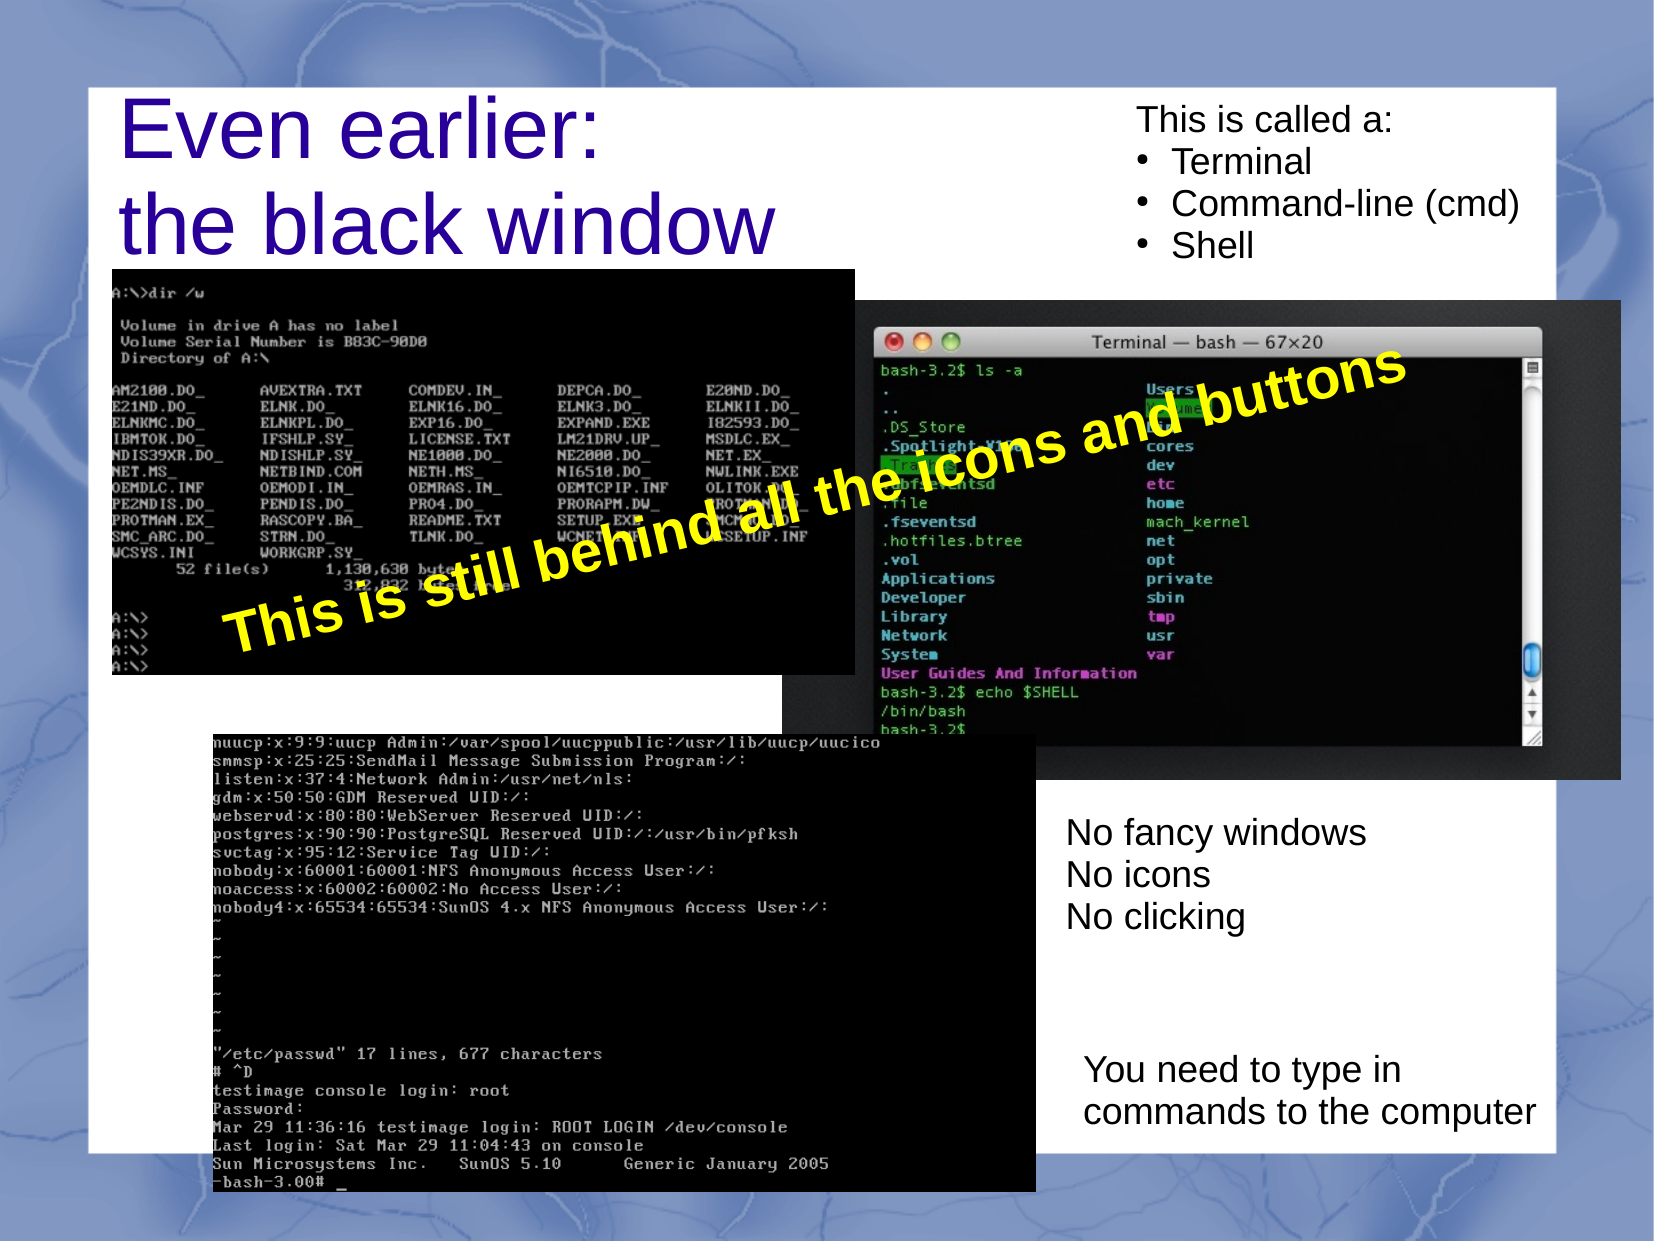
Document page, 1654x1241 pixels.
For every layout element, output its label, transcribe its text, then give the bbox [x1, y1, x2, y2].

text_box This is called a: Terminal Command-line (cmd) Shell [1121, 90, 1536, 274]
text_box No fancy windows No icons No clicking [1050, 804, 1381, 946]
picture [0, 0, 1654, 1241]
title Even earlier: the black window [118, 73, 1536, 281]
text_box You need to type in commands to the computer [1068, 1041, 1552, 1141]
text_box This is still behind all the icons and buttons [202, 316, 1430, 679]
